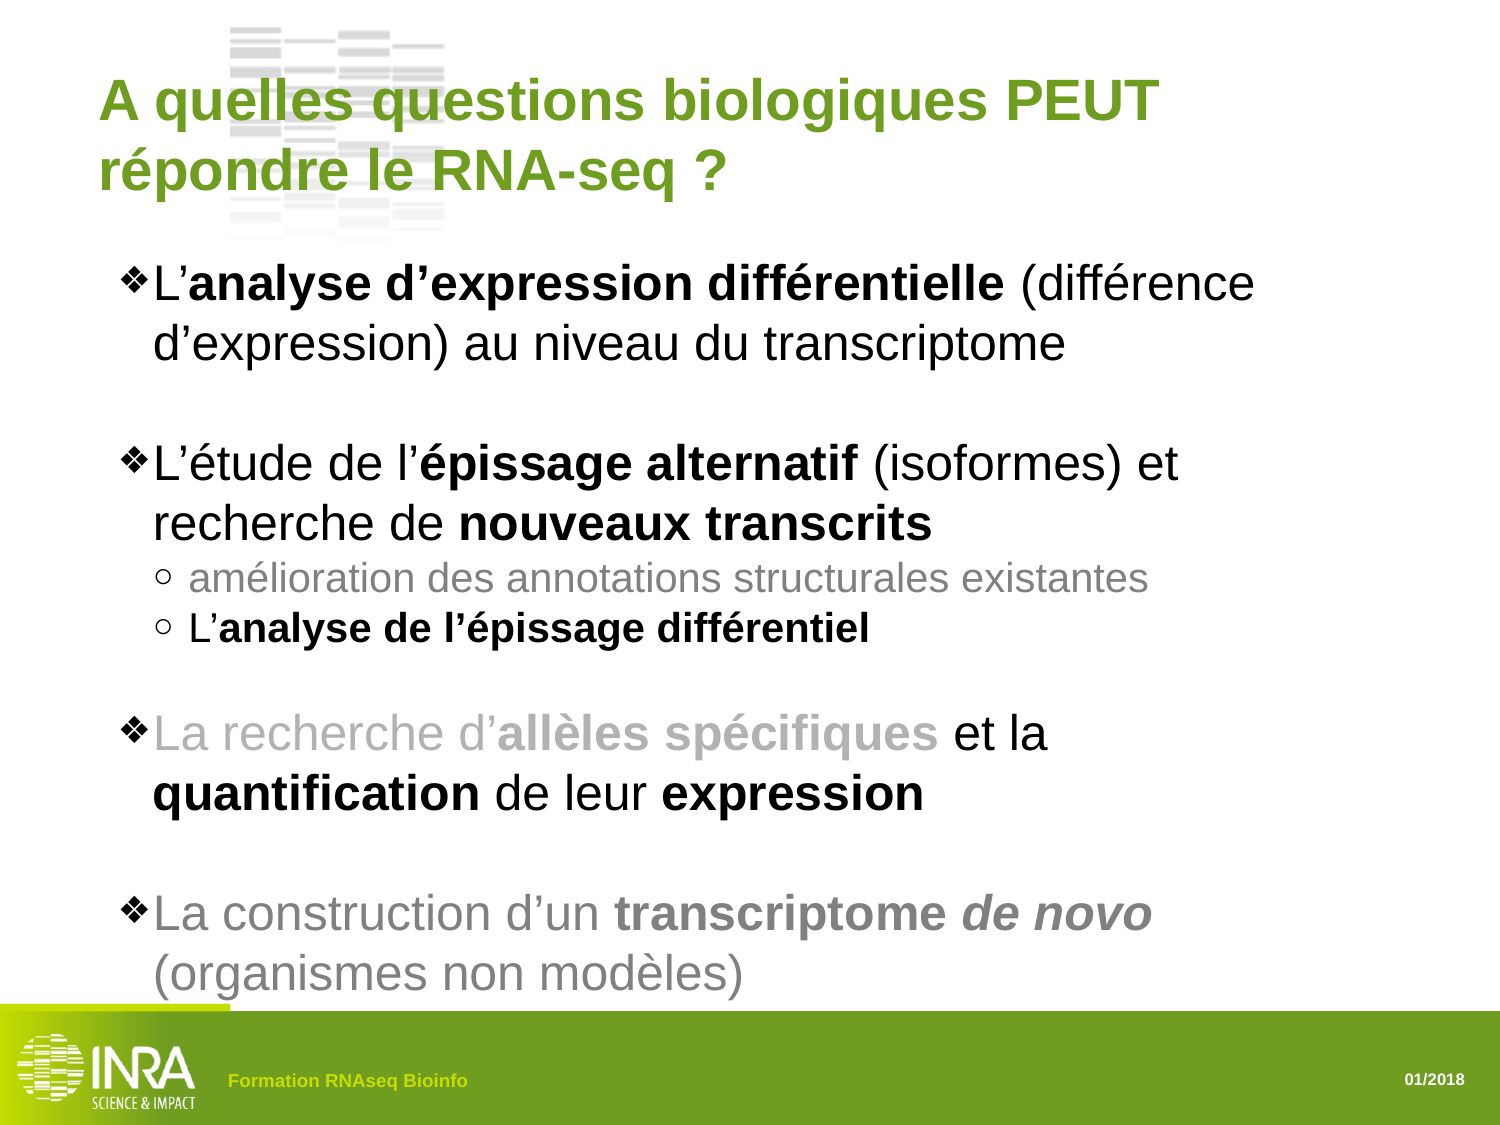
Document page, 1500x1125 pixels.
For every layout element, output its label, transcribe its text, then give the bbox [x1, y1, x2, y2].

picture [17, 1034, 195, 1109]
text_box L’analyse d’expression différentielle (différence d’expression) au niveau du transcriptome L’étude de l’épissage alternatif (isoformes) et recherche de nouveaux transcrits amélioration des annotations structurales existantes L’analyse de l’épissage différentiel La recherche d’allèles spécifiques et la quantification de leur expression La construction d’un transcriptome de novo (organismes non modèles) [102, 242, 1391, 1009]
picture [270, 180, 282, 185]
picture [230, 180, 445, 242]
text_box A quelles questions biologiques PEUT répondre le RNA-seq ? [83, 85, 1417, 180]
picture [230, 7, 445, 85]
